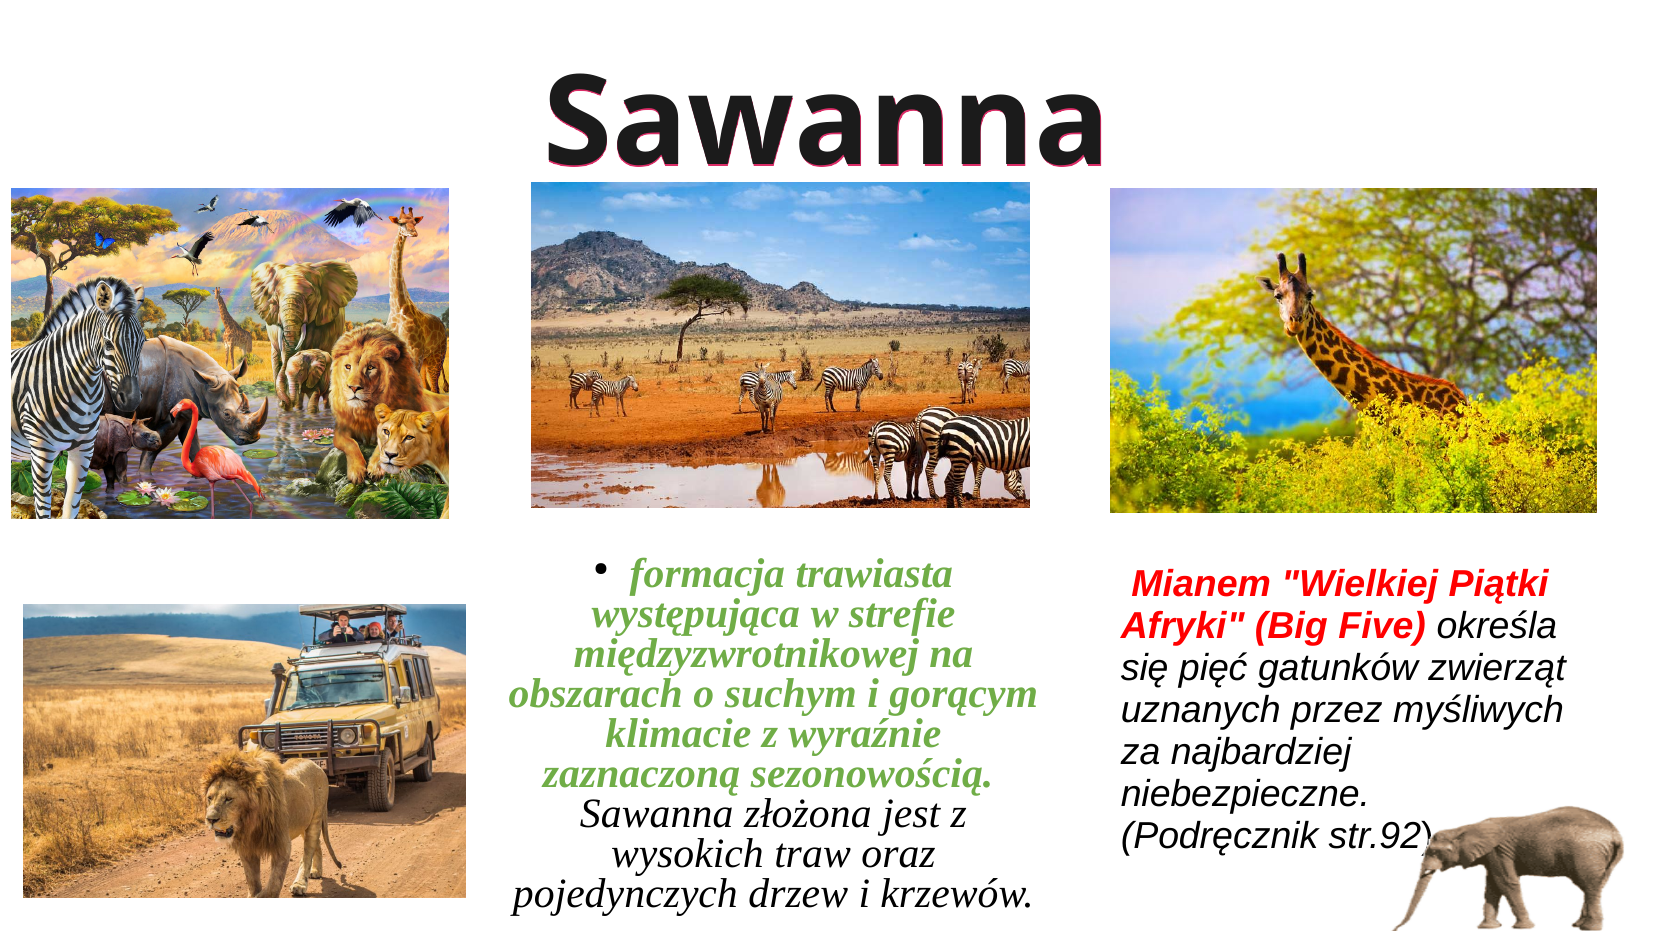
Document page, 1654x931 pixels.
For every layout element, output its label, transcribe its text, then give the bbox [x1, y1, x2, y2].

picture [1110, 188, 1597, 513]
picture [1371, 804, 1626, 931]
picture [11, 188, 449, 519]
text_box Mianem "Wielkiej Piątki Afryki" (Big Five) określa się pięć gatunków zwierząt uznanych przez myśliwych za najbardziej niebezpieczne. (Podręcznik str.92) [1106, 555, 1597, 875]
picture [531, 182, 1030, 508]
picture [23, 604, 466, 898]
title Sawanna [82, 37, 1571, 193]
list formacja trawiasta występująca w strefie międzyzwrotnikowej na obszarach o suchym i gorącym klimacie z wyraźnie zaznaczoną sezonowością. Sawanna złożona jest z wysokich traw oraz pojedynczych drzew i krzewów. [507, 555, 1040, 919]
